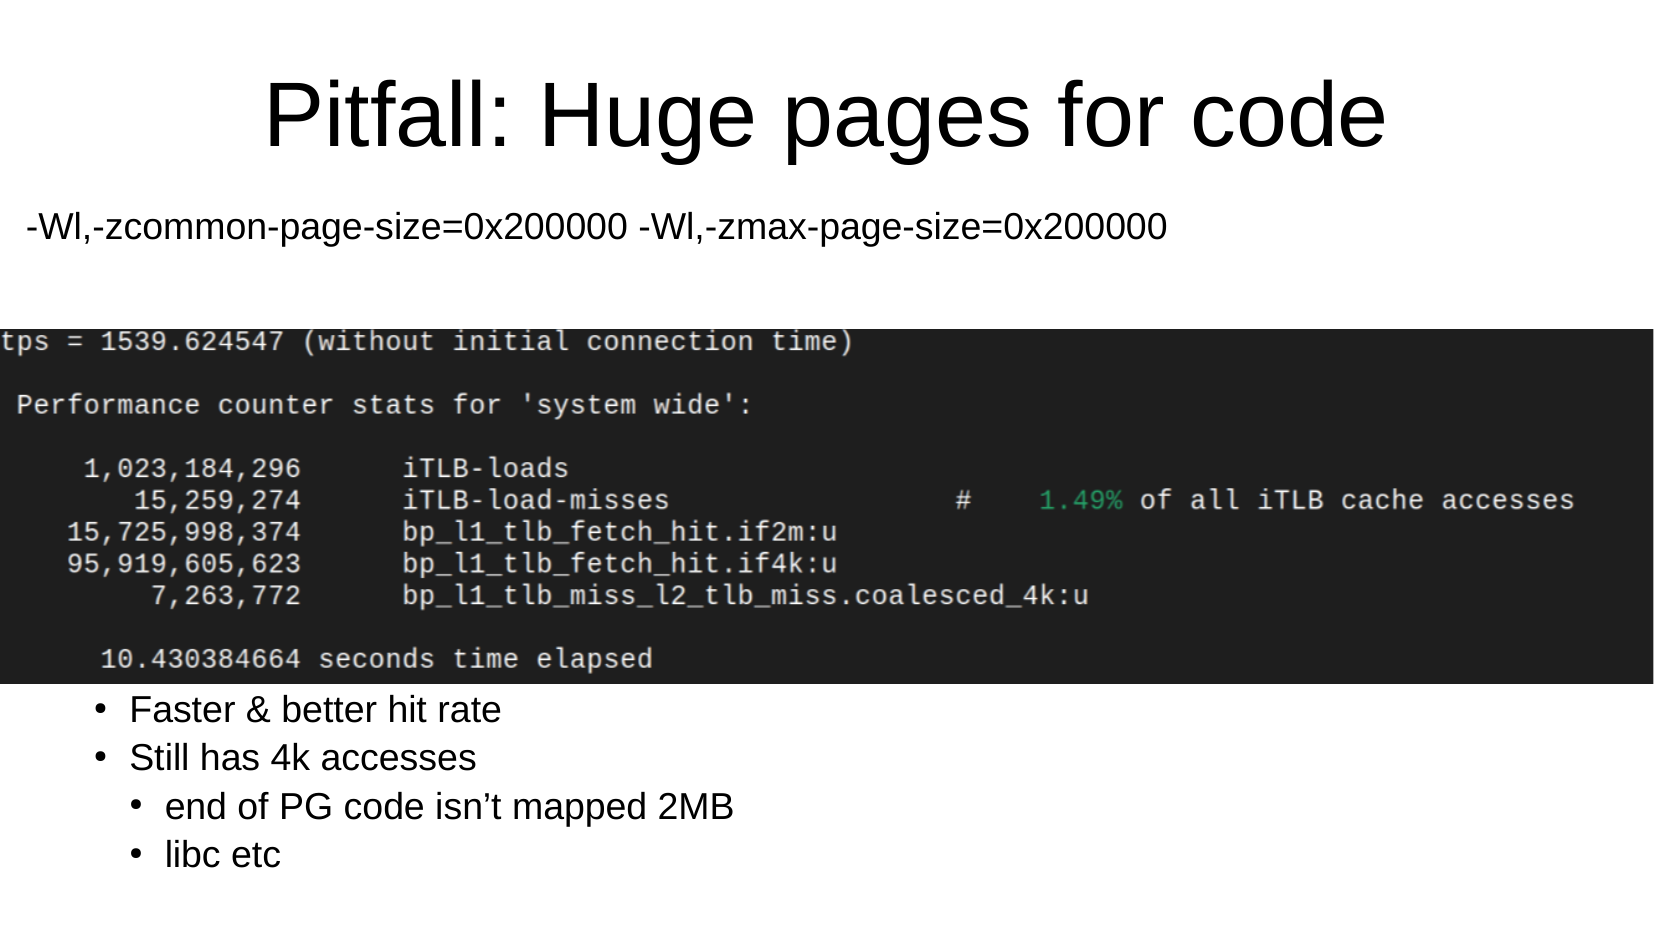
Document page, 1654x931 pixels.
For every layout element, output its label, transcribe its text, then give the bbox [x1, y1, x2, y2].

title Pitfall: Huge pages for code [82, 37, 1571, 193]
picture [0, 329, 1654, 684]
text_box -Wl,-zcommon-page-size=0x200000 -Wl,-zmax-page-size=0x200000 [11, 198, 1186, 256]
text_box Faster & better hit rate Still has 4k accesses end of PG code isn’t mapped 2MB libc etc [79, 675, 1430, 931]
